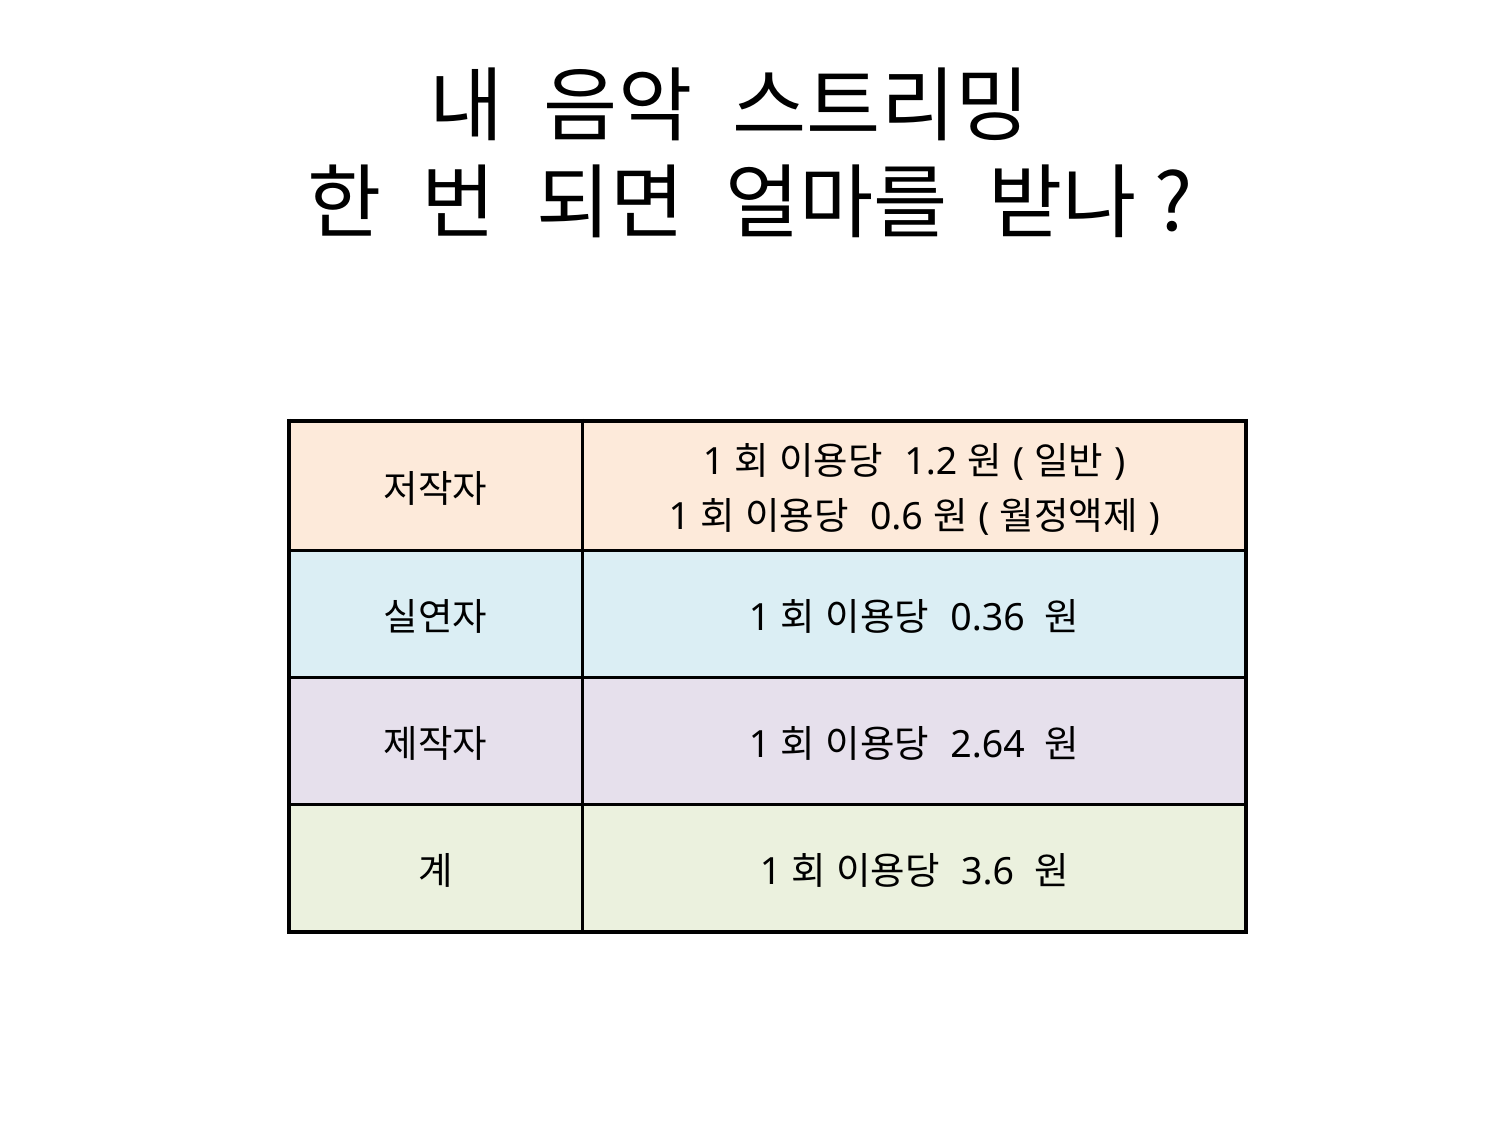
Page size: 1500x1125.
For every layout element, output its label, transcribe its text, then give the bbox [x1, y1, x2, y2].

table_header 저작자 [291, 423, 581, 549]
table_cell 1회 이용당 3.6 원 [584, 806, 1244, 930]
table_header 1회 이용당 1.2원(일반) 1회 이용당 0.6원(월정액제) [584, 423, 1244, 549]
title 내 음악 스트리밍 한 번 되면 얼마를 받나? [75, 45, 1425, 256]
table_cell 제작자 [291, 679, 581, 803]
table_cell 1회 이용당 2.64 원 [584, 679, 1244, 803]
table_cell 계 [291, 806, 581, 930]
table_cell 실연자 [291, 552, 581, 676]
table_cell 1회 이용당 0.36 원 [584, 552, 1244, 676]
